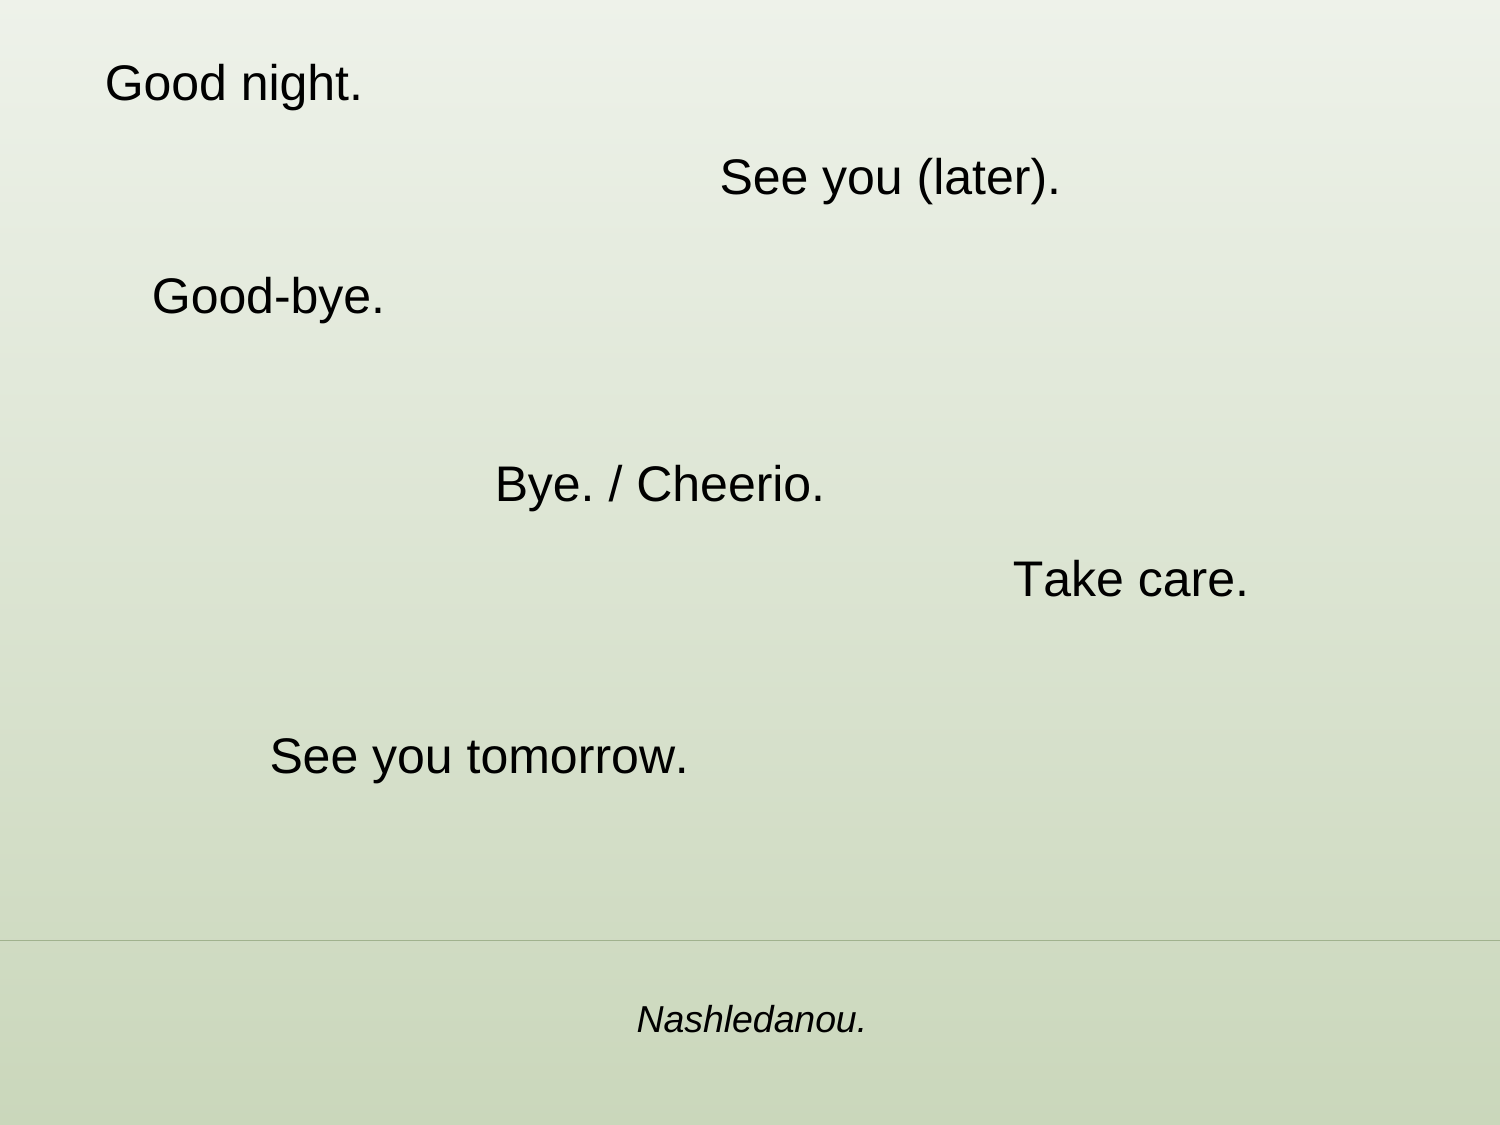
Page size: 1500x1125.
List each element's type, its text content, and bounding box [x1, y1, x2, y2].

text_box Good-bye. [137, 255, 401, 331]
text_box Take care. [998, 538, 1459, 615]
text_box See you tomorrow. [254, 716, 705, 792]
text_box Good night. [90, 42, 379, 119]
text_box See you (later). [704, 137, 1077, 213]
text_box Bye. / Cheerio. [480, 444, 841, 520]
text_box Nashledanou. [621, 987, 883, 1049]
